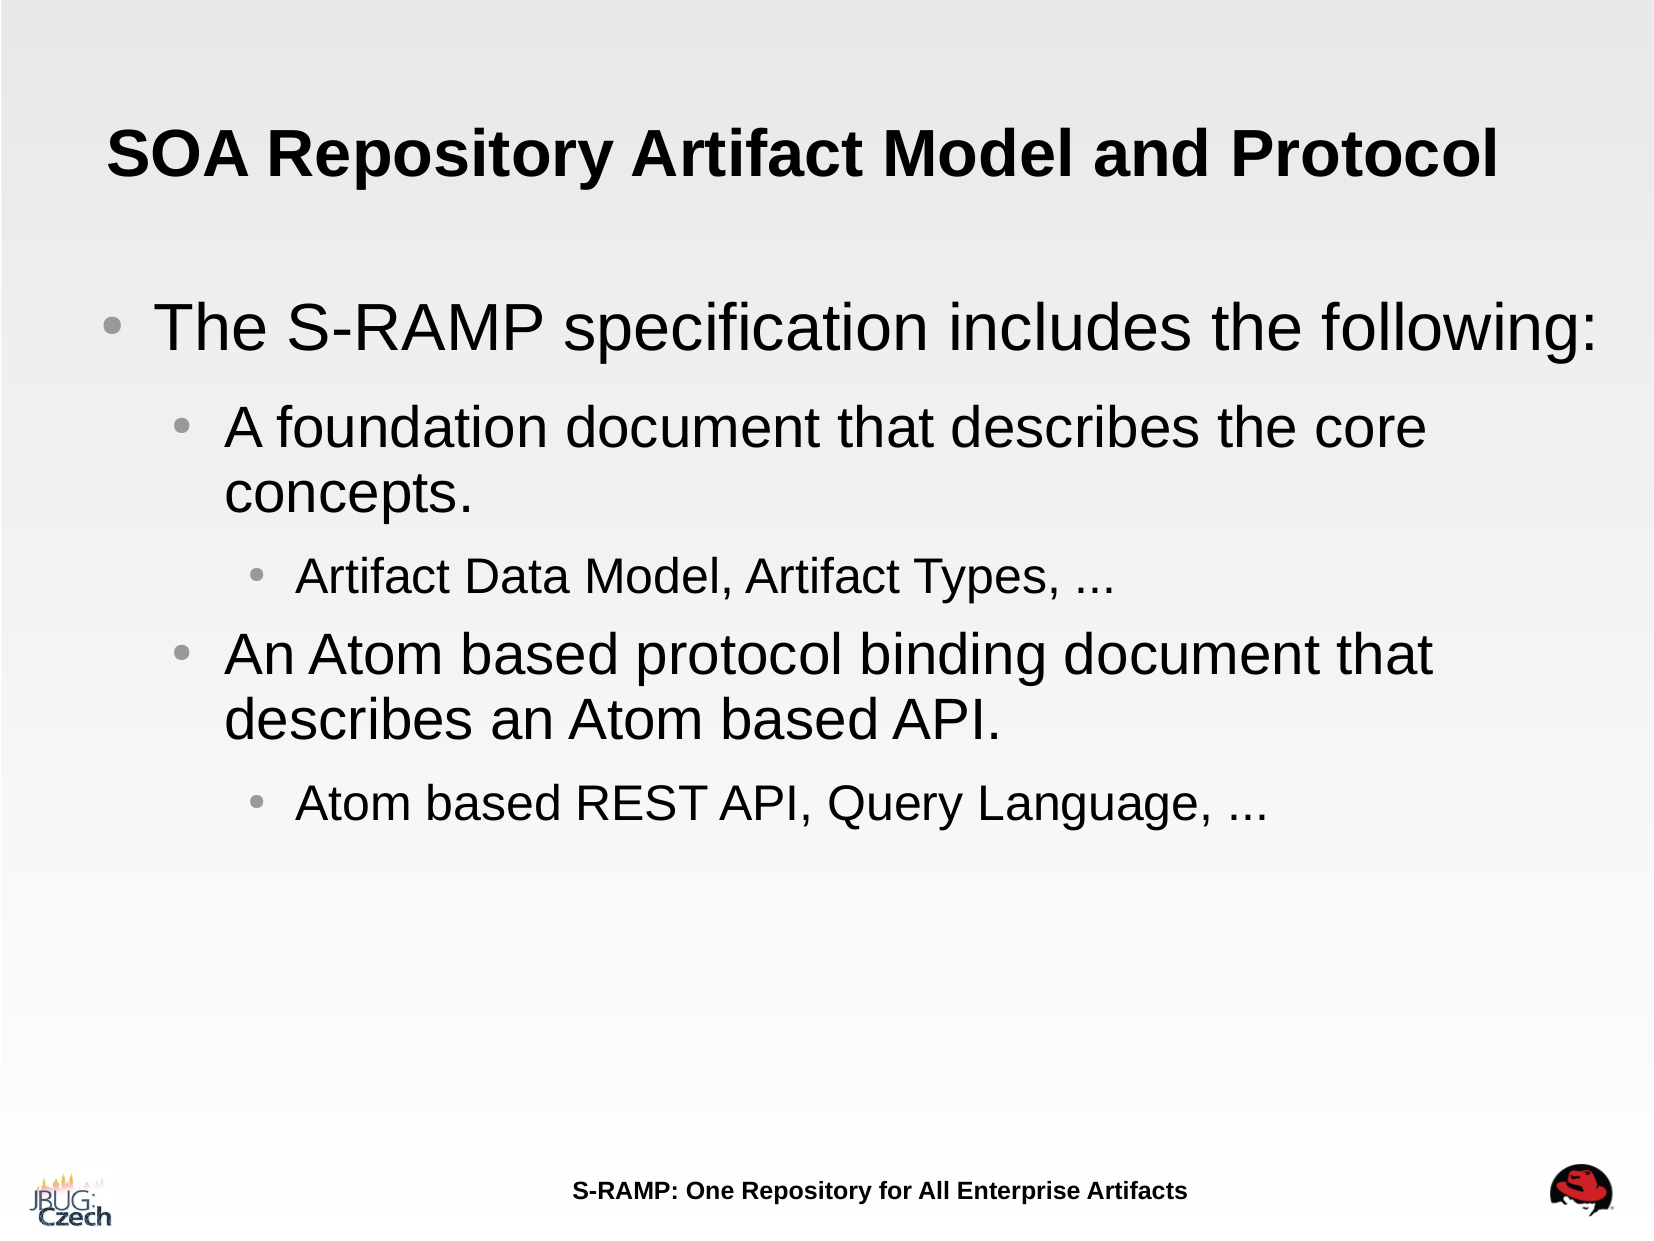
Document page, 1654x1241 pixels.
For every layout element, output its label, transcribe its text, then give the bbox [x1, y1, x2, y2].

list The S-RAMP specification includes the following: A foundation document that describes the core concepts. Artifact Data Model, Artifact Types, ... An Atom based protocol binding document that describes an Atom based API. Atom based REST API, Query Language, ... [82, 290, 1654, 1109]
title SOA Repository Artifact Model and Protocol [82, 49, 1571, 257]
picture [1, 0, 1654, 1241]
